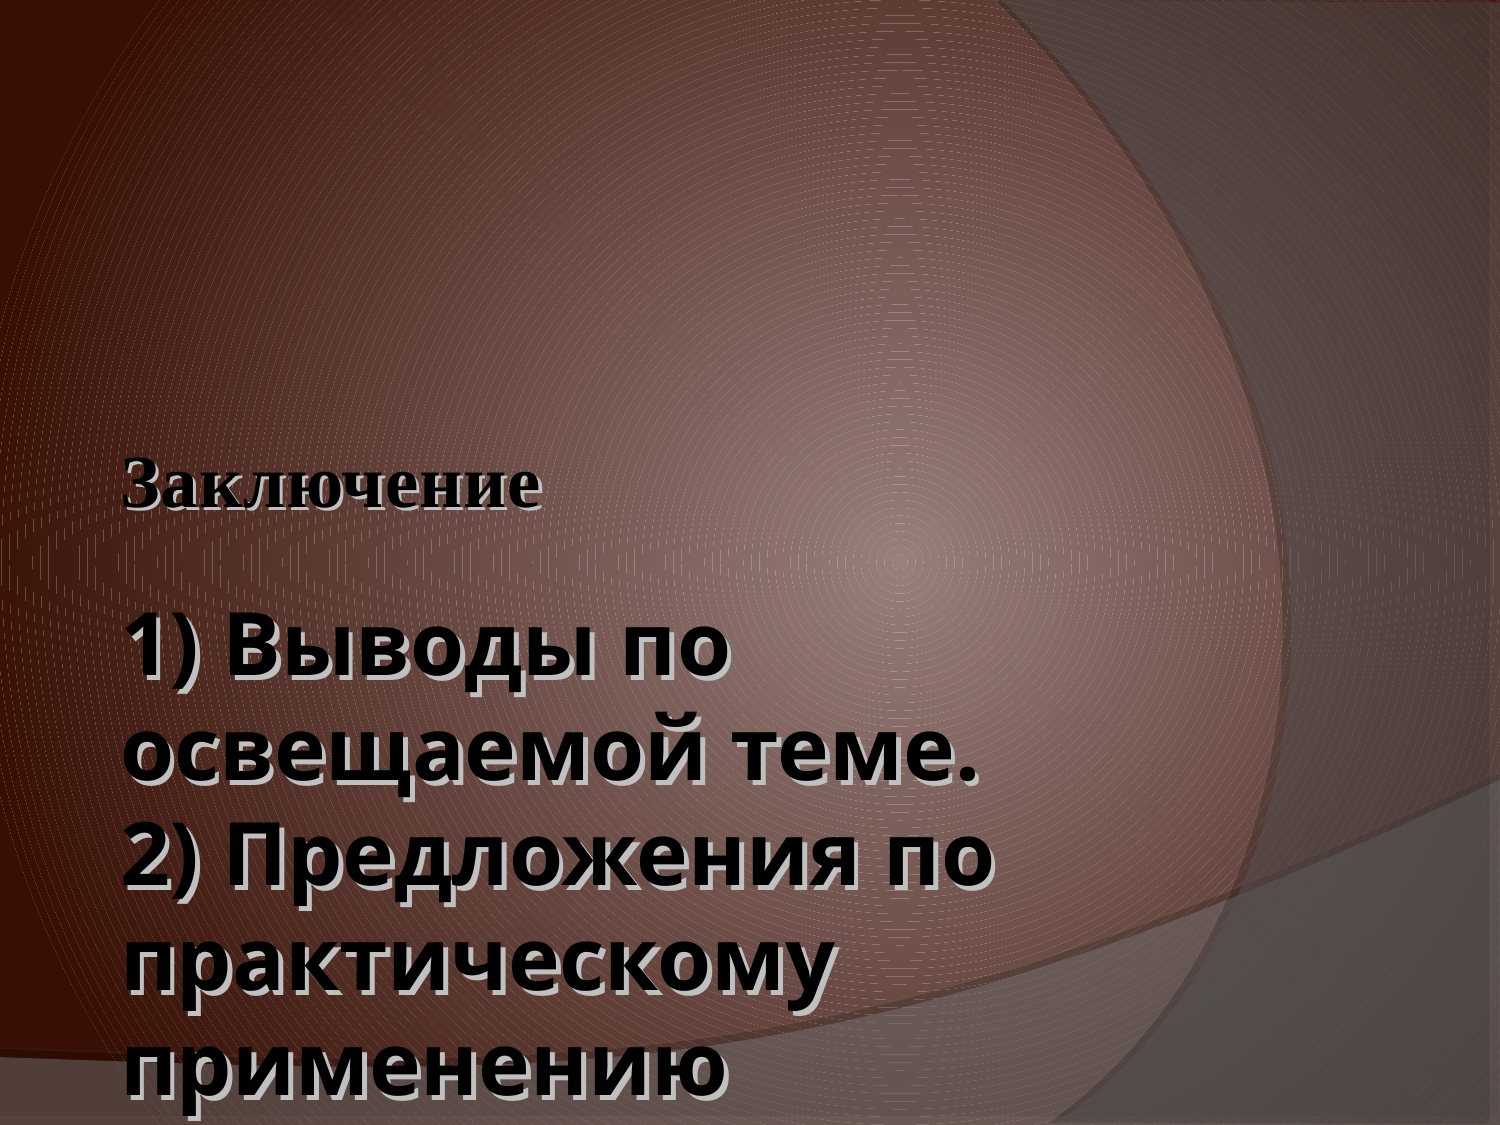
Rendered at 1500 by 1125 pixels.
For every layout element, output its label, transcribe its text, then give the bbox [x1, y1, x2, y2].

list Заключение [112, 0, 1348, 211]
title 1) Выводы по освещаемой теме. 2) Предложения по практическому применению результатов. 3) Перспективы развития темы. [93, 269, 1435, 1043]
